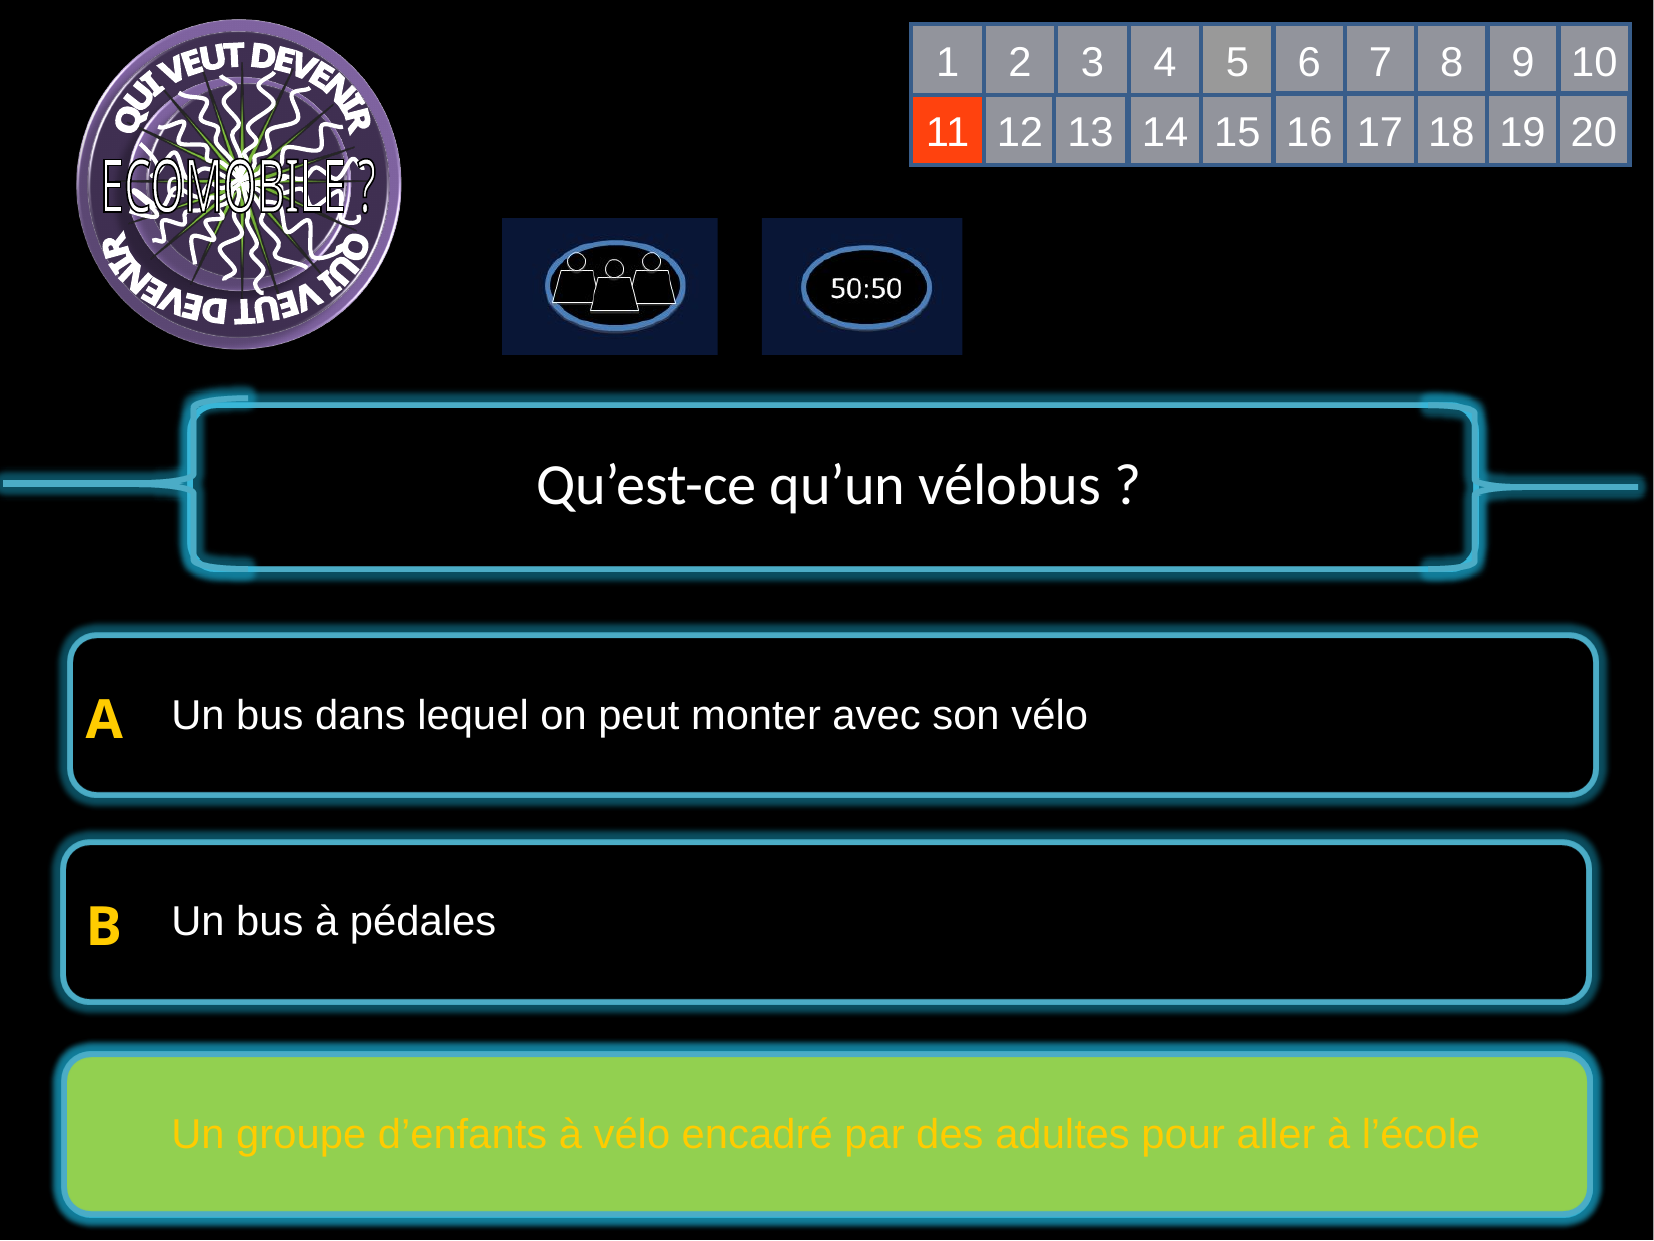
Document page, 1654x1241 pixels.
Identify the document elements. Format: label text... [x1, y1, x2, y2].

text_box 1 [911, 24, 983, 94]
text_box 17 [1345, 93, 1415, 166]
picture [43, 822, 1609, 1022]
text_box 11 [911, 94, 983, 166]
text_box 13 [1054, 94, 1127, 166]
text_box 8 [1416, 24, 1487, 93]
text_box 18 [1415, 93, 1486, 166]
text_box 10 [1558, 24, 1630, 93]
picture [50, 615, 1616, 815]
text_box 19 [1486, 93, 1558, 166]
picture [53, 18, 402, 370]
list Un groupe d’enfants à vélo encadré par des adultes pour aller à l’école [171, 1062, 1571, 1205]
text_box 14 [1128, 94, 1201, 166]
list Un bus dans lequel on peut monter avec son vélo [171, 643, 1571, 786]
text_box 6 [1273, 24, 1344, 93]
text_box 2 [983, 24, 1056, 94]
text_box 5 [1201, 24, 1273, 94]
text_box 20 [1558, 93, 1630, 166]
text_box 3 [1056, 24, 1128, 95]
title Qu’est-ce qu’un vélobus ? [200, 407, 1477, 573]
list Un bus à pédales [171, 850, 1571, 993]
text_box 7 [1344, 24, 1416, 93]
picture [44, 1034, 1610, 1235]
picture [0, 377, 1654, 591]
text_box 9 [1487, 24, 1558, 93]
text_box 15 [1201, 94, 1273, 166]
text_box 16 [1273, 93, 1345, 166]
text_box 12 [983, 94, 1054, 166]
text_box 4 [1128, 24, 1201, 94]
